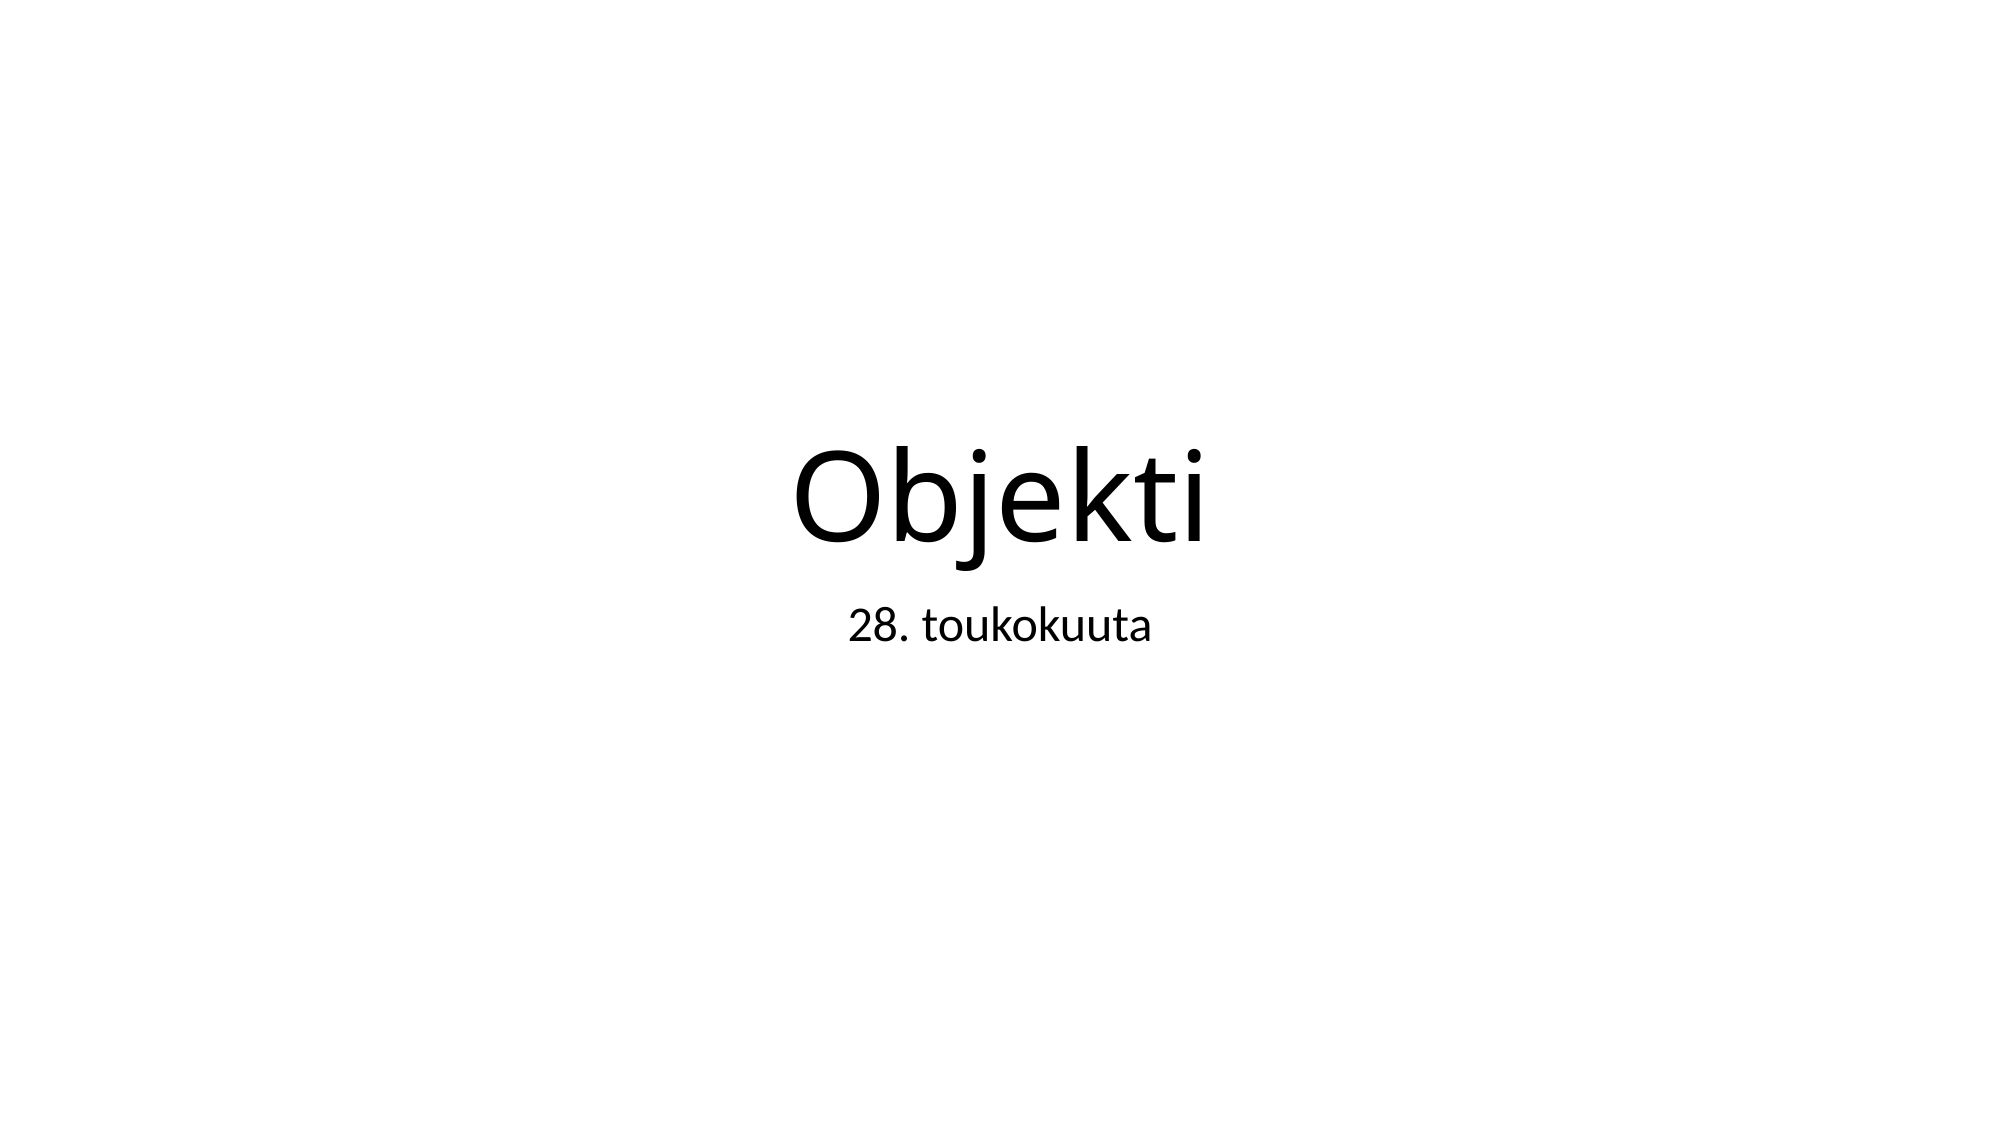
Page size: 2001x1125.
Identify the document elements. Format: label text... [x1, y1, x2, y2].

title Objekti [249, 184, 1750, 576]
subtitle 28. toukokuuta [249, 590, 1750, 863]
